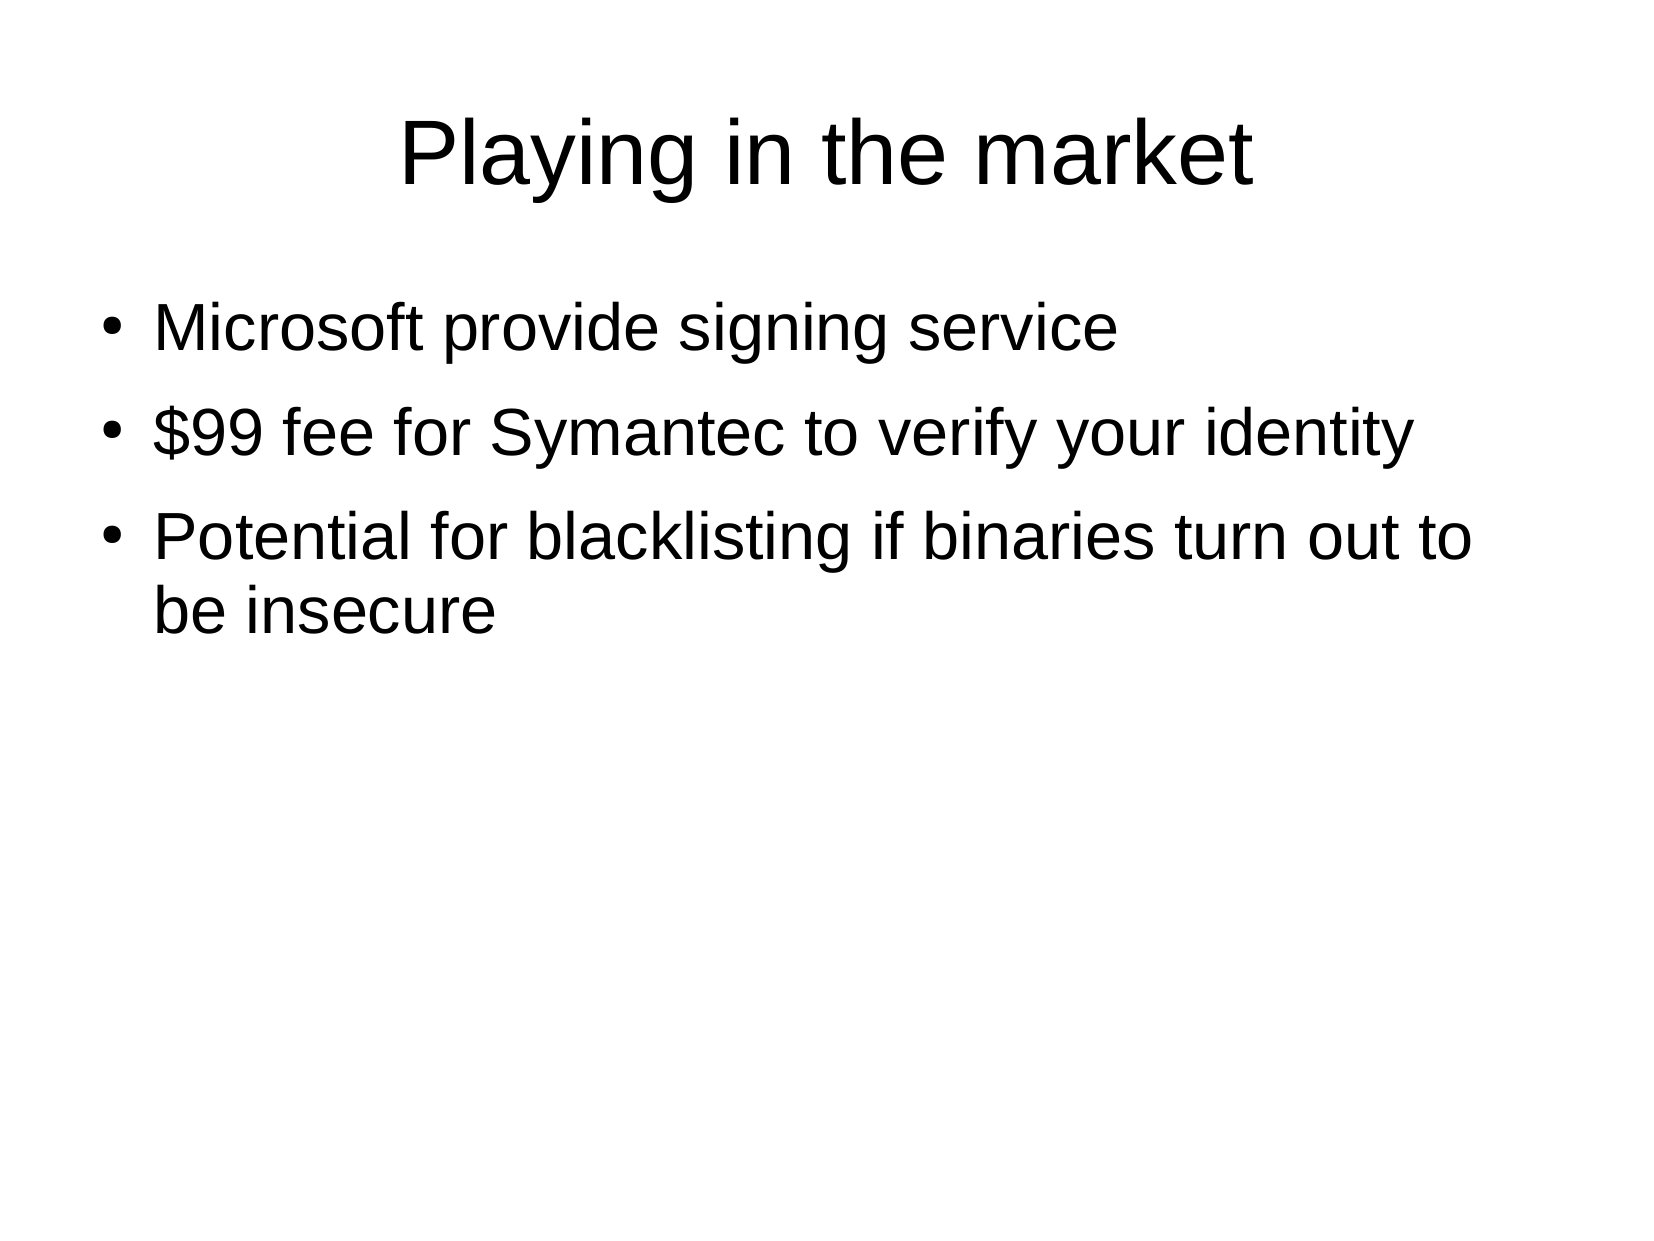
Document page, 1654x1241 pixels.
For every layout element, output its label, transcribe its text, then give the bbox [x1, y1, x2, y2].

list Microsoft provide signing service $99 fee for Symantec to verify your identity Potential for blacklisting if binaries turn out to be insecure [82, 290, 1538, 1010]
title Playing in the market [82, 49, 1571, 257]
